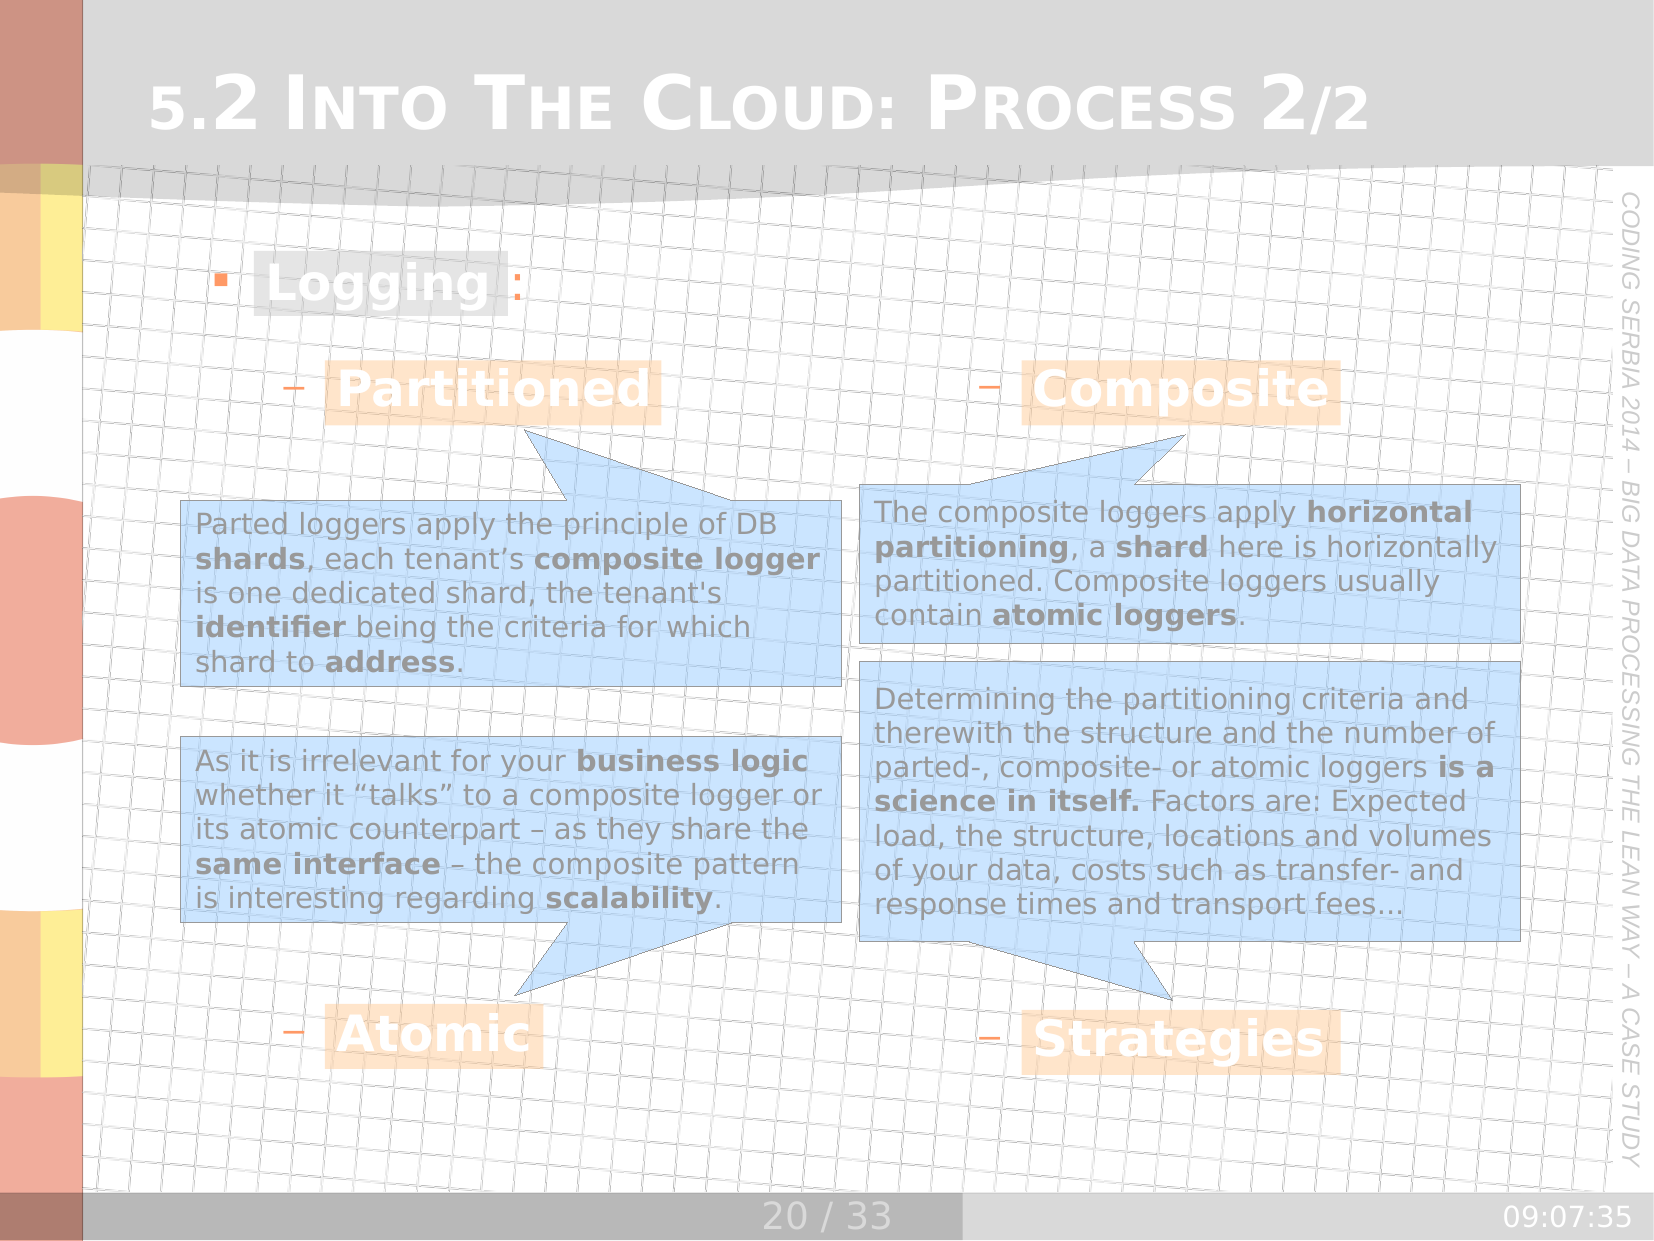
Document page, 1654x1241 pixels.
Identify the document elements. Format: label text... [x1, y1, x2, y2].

text_box [0, 1192, 963, 1241]
picture [82, 165, 1613, 1192]
text_box As it is irrelevant for your business logic whether it “talks” to a composite logger or its atomic counterpart – as they share the same interface – the composite pattern is interesting regarding scalability. [180, 736, 842, 996]
text_box Determining the partitioning criteria and therewith the structure and the number of parted-, composite- or atomic loggers is a science in itself. Factors are: Expected load, the structure, locations and volumes of your data, costs such as transfer- and response times and transport fees... [859, 661, 1521, 1001]
list Composite Strategies [890, 253, 1554, 1188]
list Logging : Partitioned Atomic [194, 253, 858, 1188]
text_box Parted loggers apply the principle of DB shards, each tenant’s composite logger is one dedicated shard, the tenant's identifier being the criteria for which shard to address. [180, 429, 842, 687]
title 5.2 INTO THE CLOUD: PROCESS 2/2 [147, 41, 1565, 166]
text_box The composite loggers apply horizontal partitioning, a shard here is horizontally partitioned. Composite loggers usually contain atomic loggers. [859, 434, 1521, 644]
